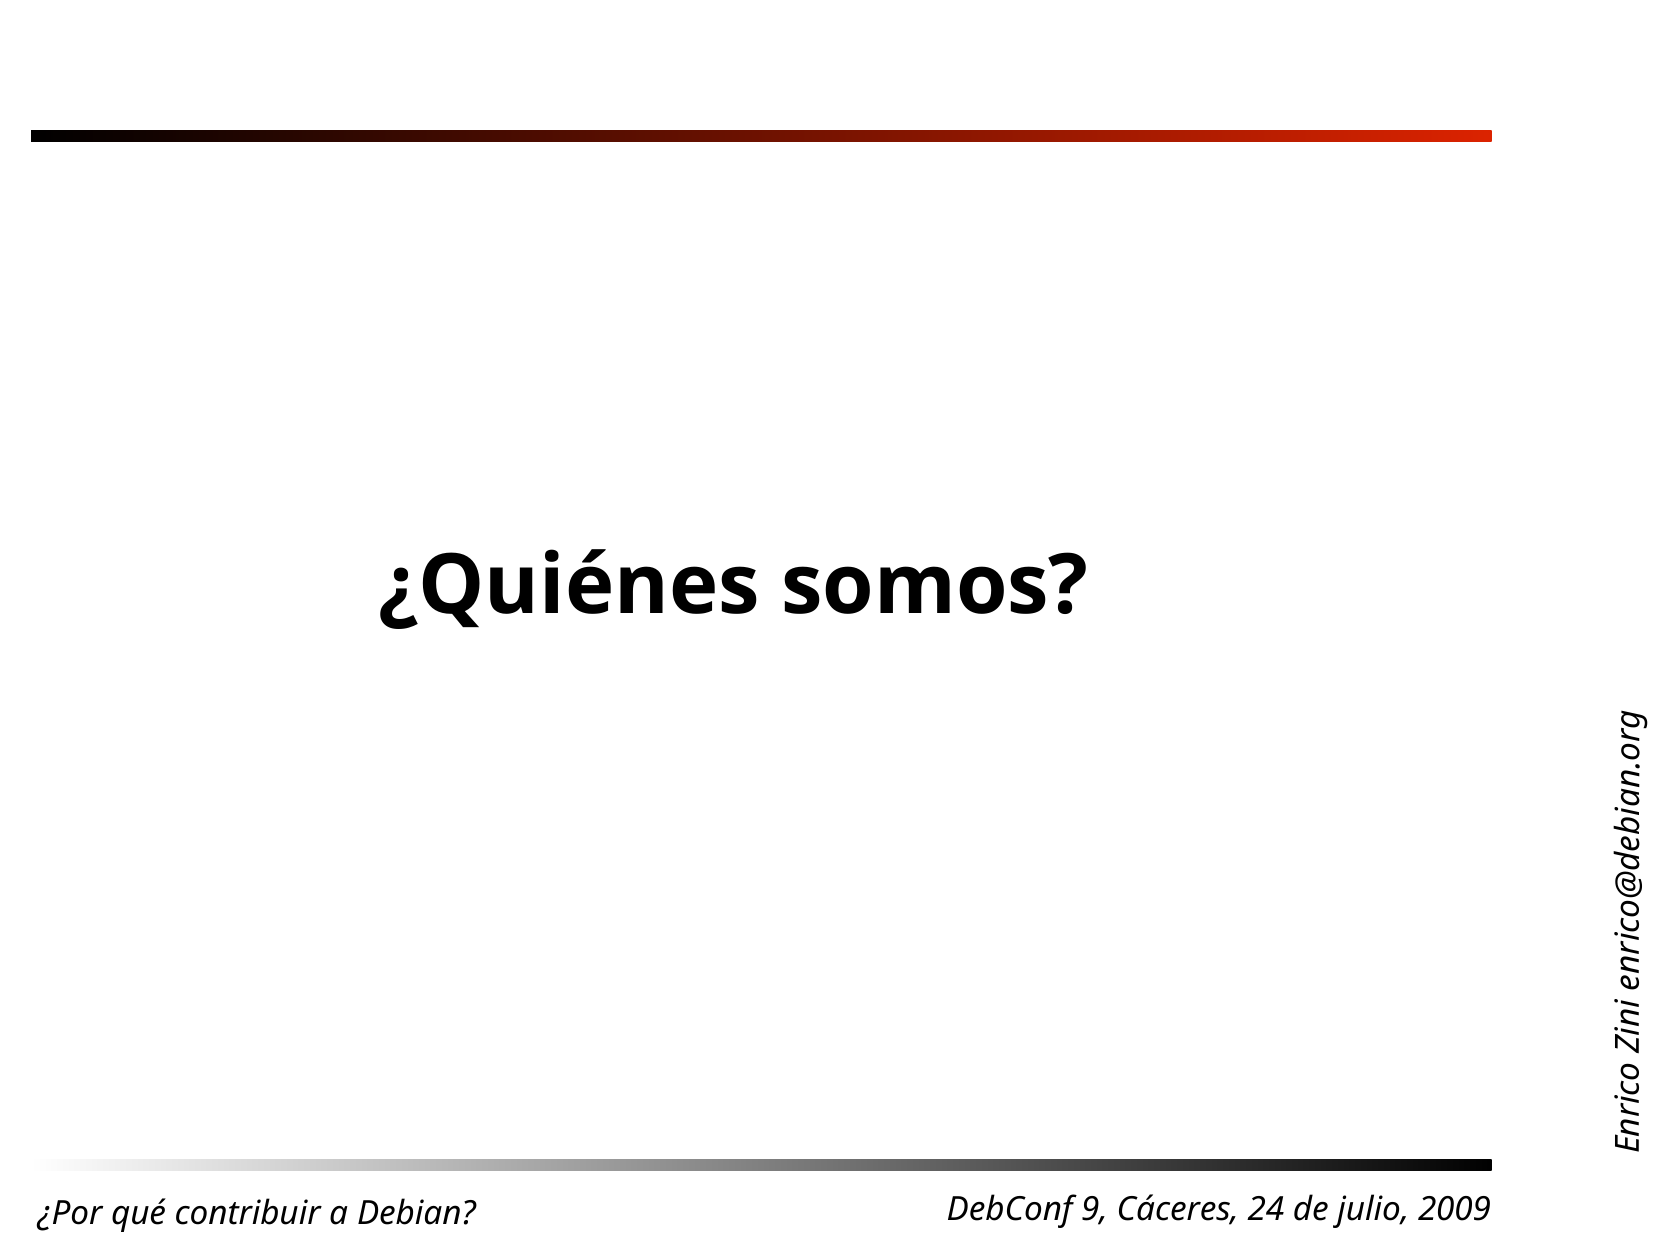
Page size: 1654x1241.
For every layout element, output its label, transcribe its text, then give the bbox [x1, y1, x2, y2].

text_box ¿Quiénes somos? [30, 524, 1438, 659]
